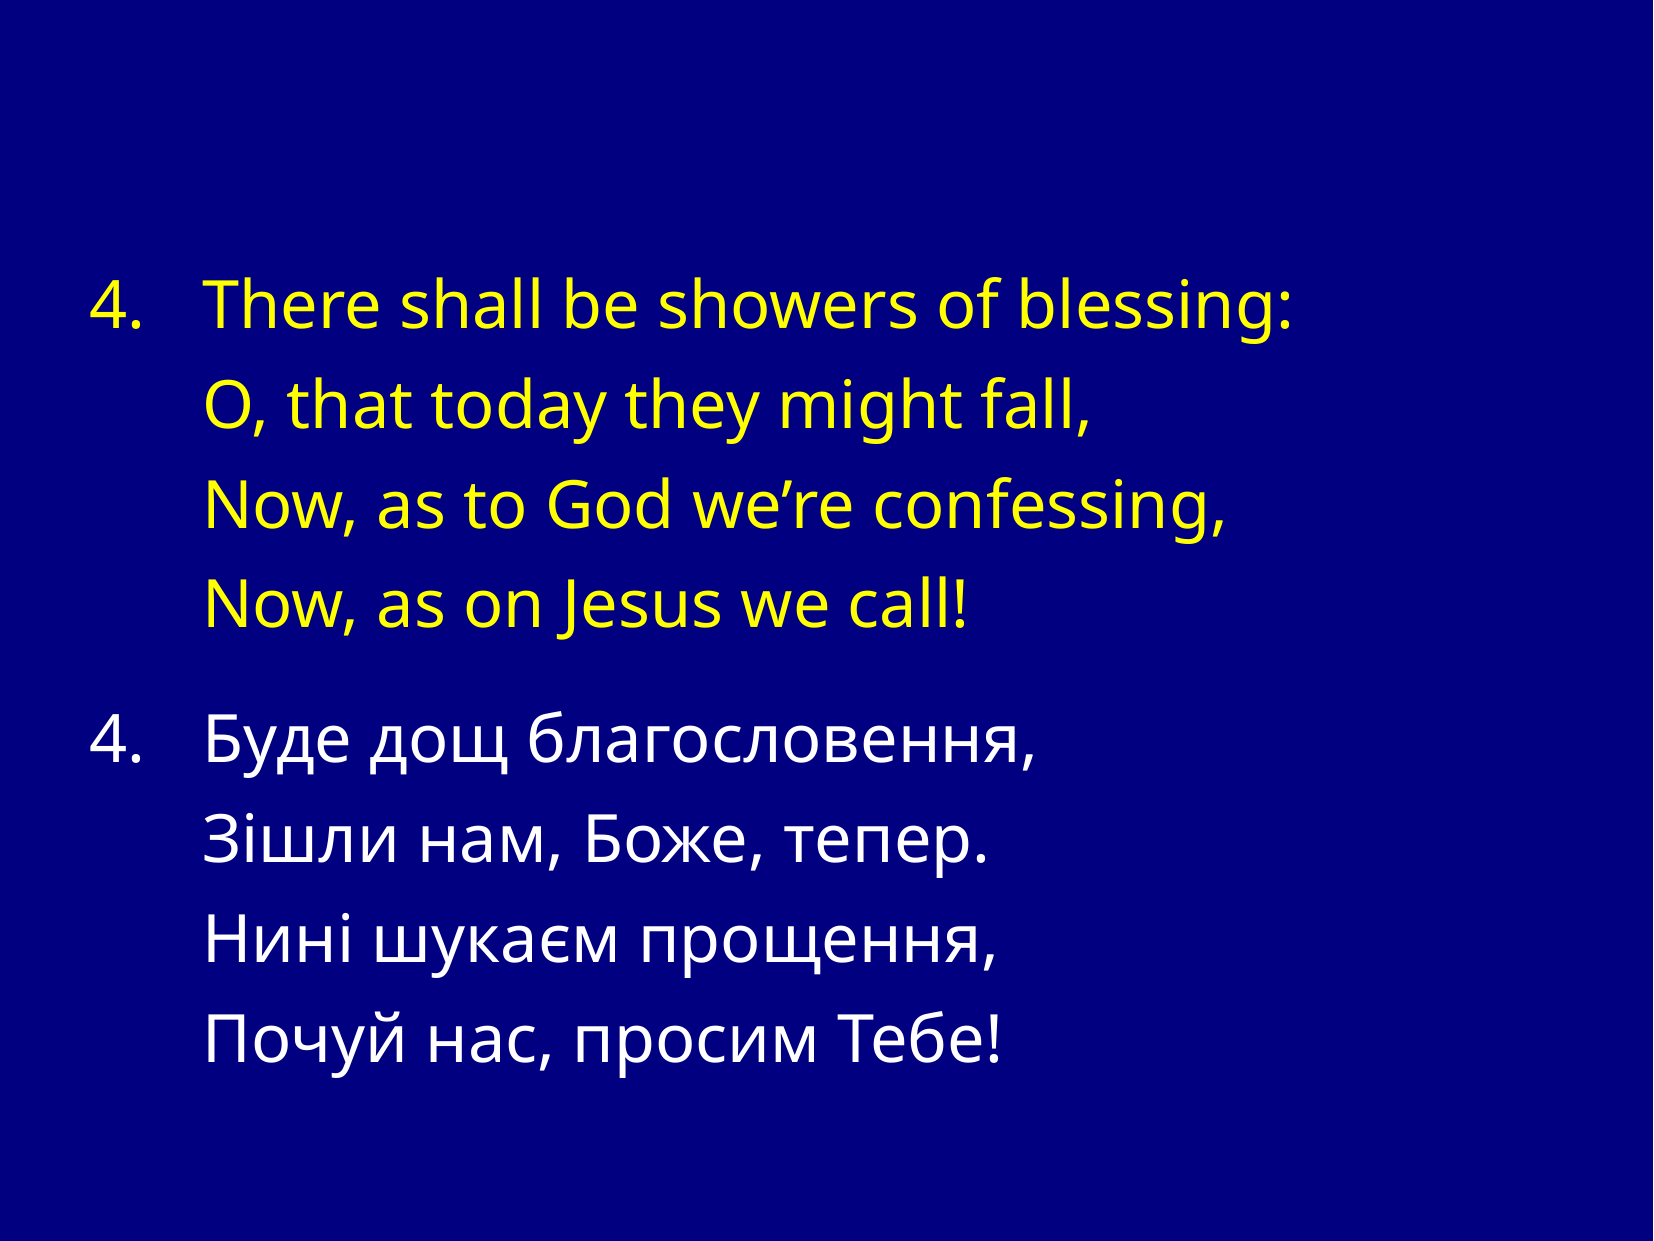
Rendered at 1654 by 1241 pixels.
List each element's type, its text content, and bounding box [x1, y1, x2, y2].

text_box 4. There shall be showers of blessing: O, that today they might fall, Now, as to God we’re confessing, Now, as on Jesus we call! [75, 150, 1576, 638]
text_box 4. Буде дощ благословення, Зішли нам, Боже, тепер. Нині шукаєм прощення, Почуй нас, просим Тебе! [75, 675, 1576, 1163]
